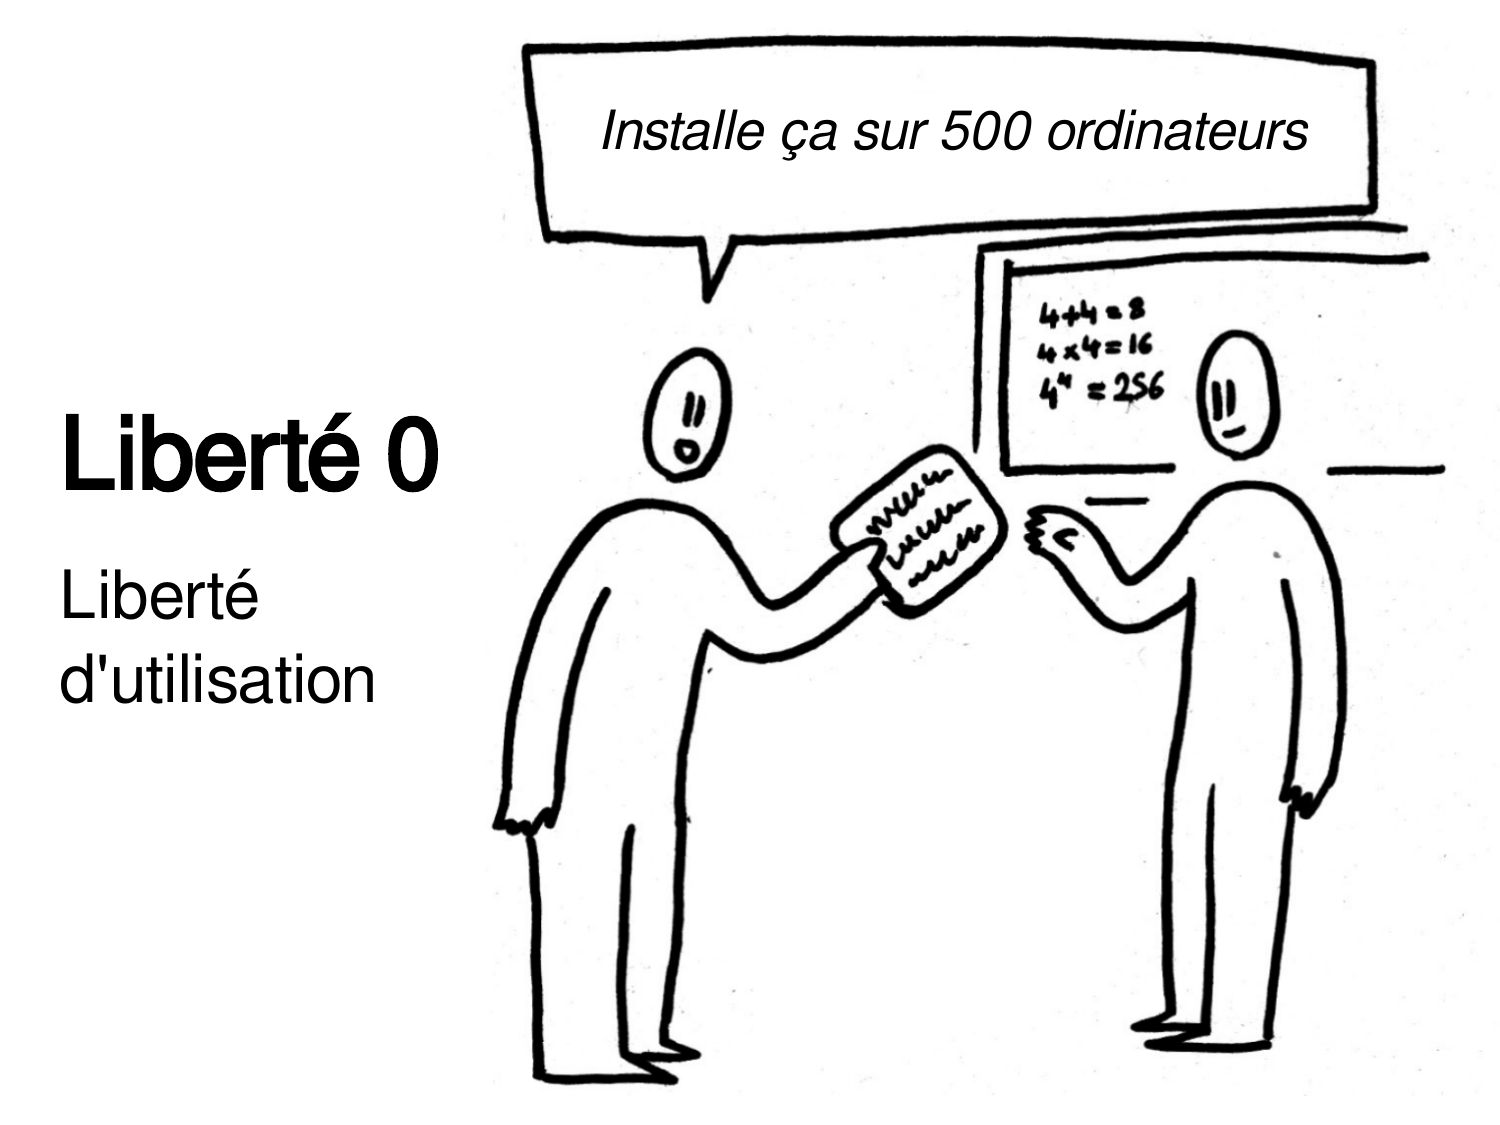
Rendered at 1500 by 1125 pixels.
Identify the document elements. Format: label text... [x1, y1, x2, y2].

picture [485, 28, 1500, 1097]
text_box Liberté 0 Liberté d'utilisation [45, 389, 586, 826]
text_box Installe ça sur 500 ordinateurs [525, 28, 1381, 240]
